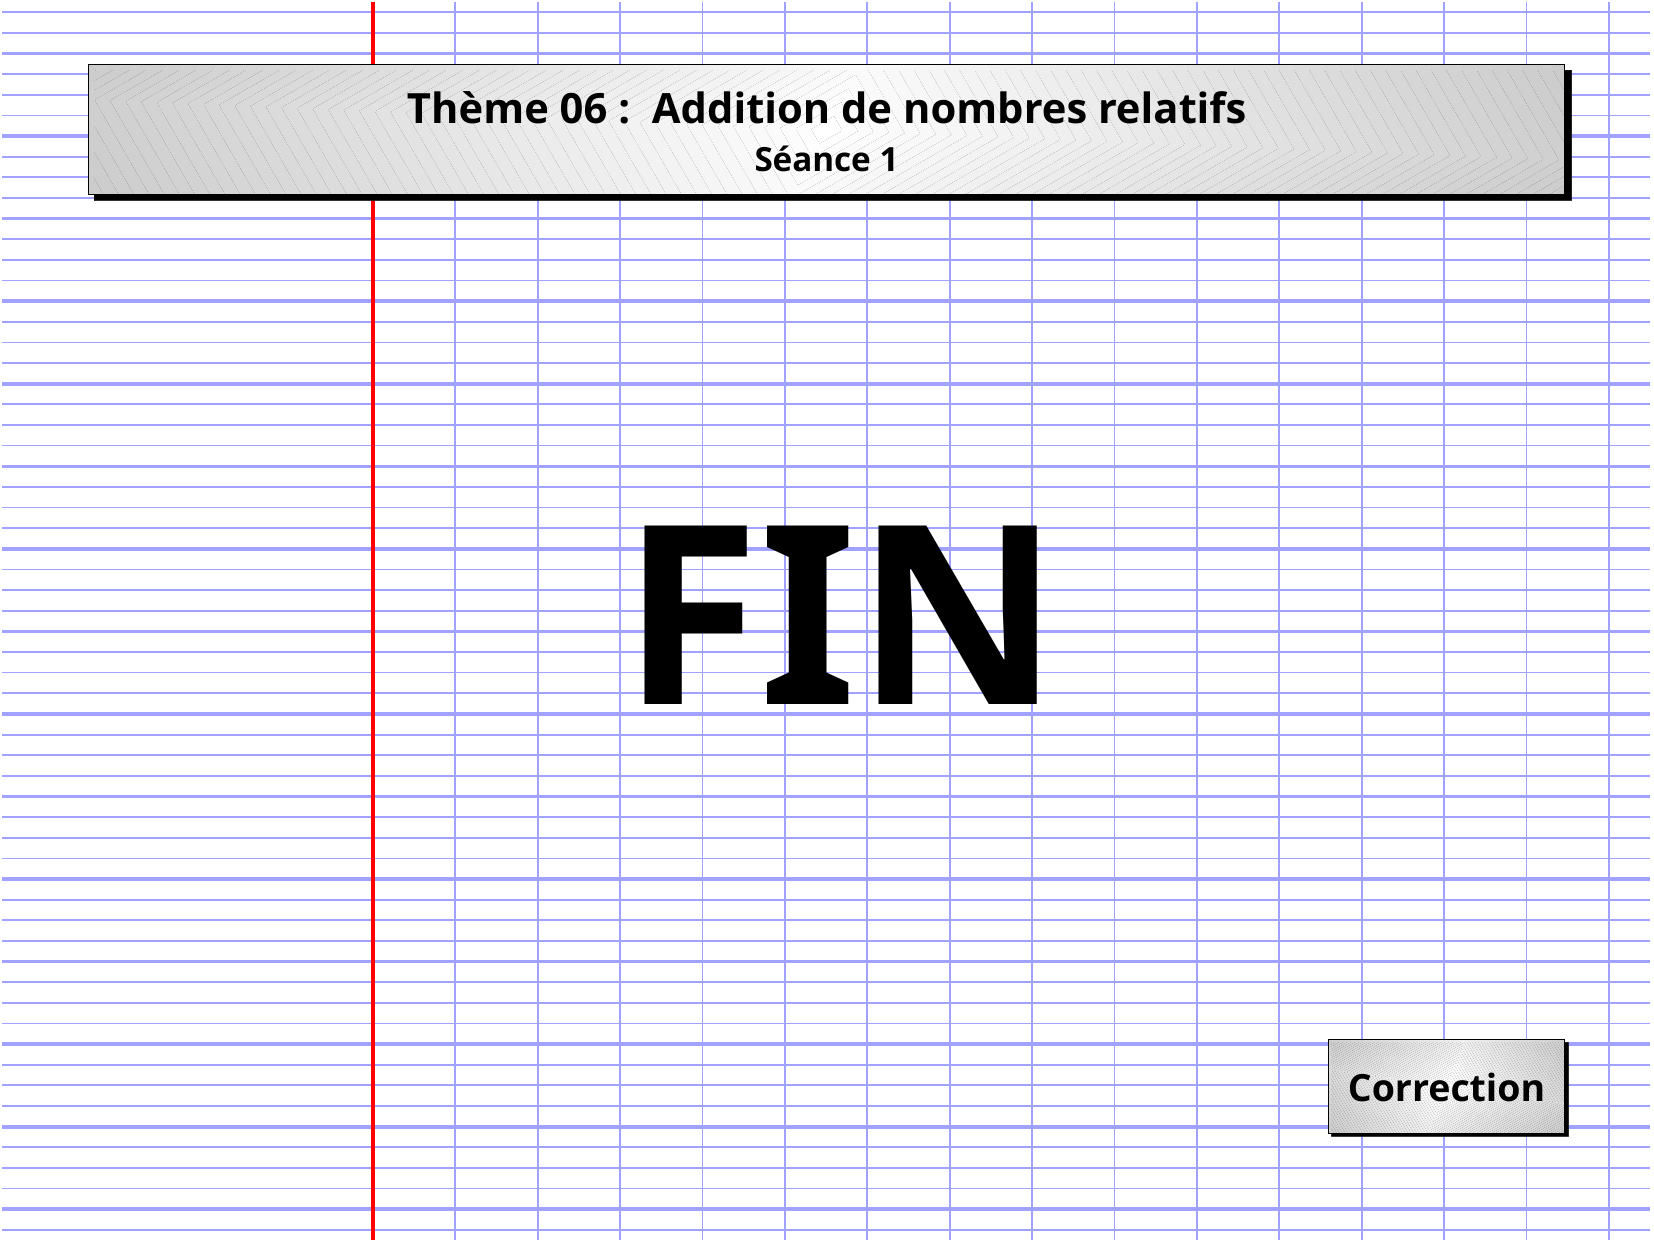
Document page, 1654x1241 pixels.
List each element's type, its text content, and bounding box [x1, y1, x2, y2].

text_box Thème 06 : Addition de nombres relatifs Séance 1 [88, 64, 1565, 195]
picture [0, 0, 1654, 1241]
text_box FIN [413, 429, 1270, 798]
text_box Correction [1328, 1039, 1565, 1134]
